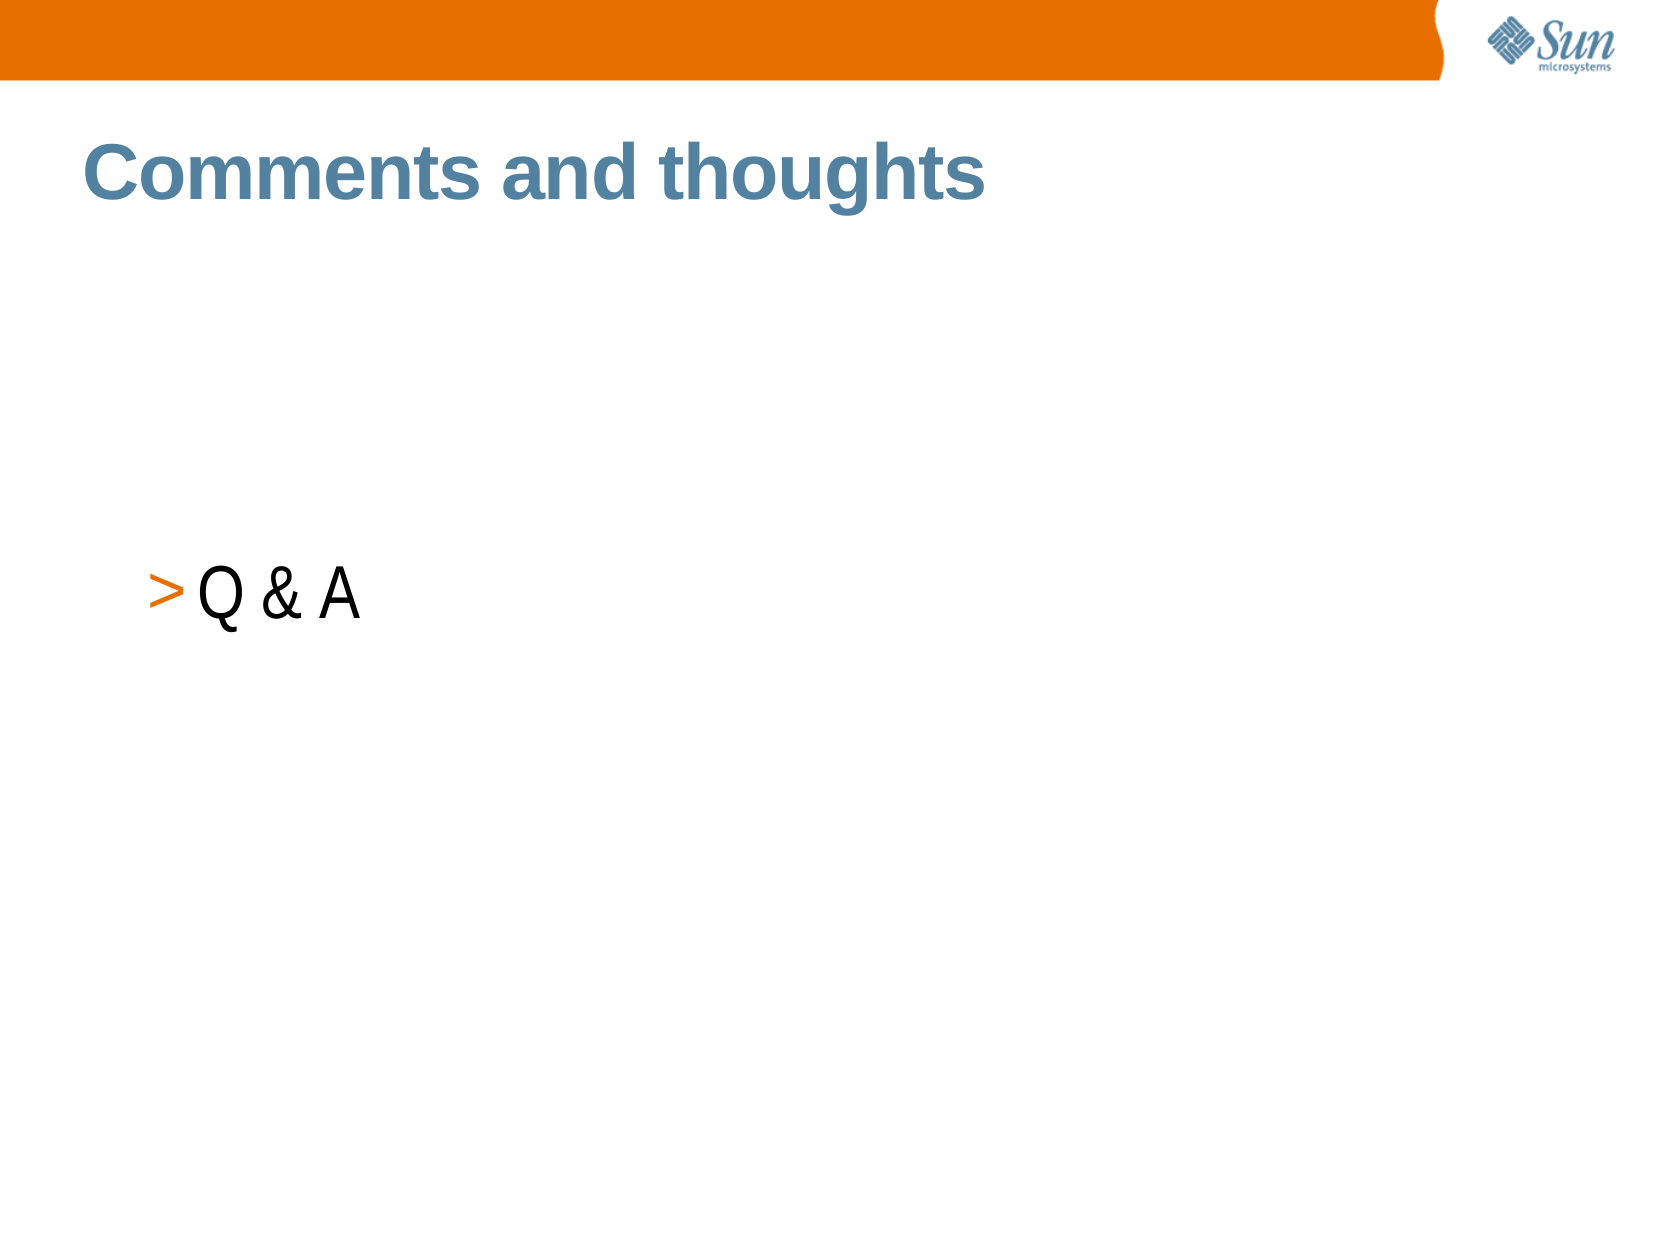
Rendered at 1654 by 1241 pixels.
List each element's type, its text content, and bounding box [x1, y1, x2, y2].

picture [0, 0, 1654, 83]
list Q & A [71, 283, 1545, 1121]
title Comments and thoughts [82, 135, 1585, 251]
